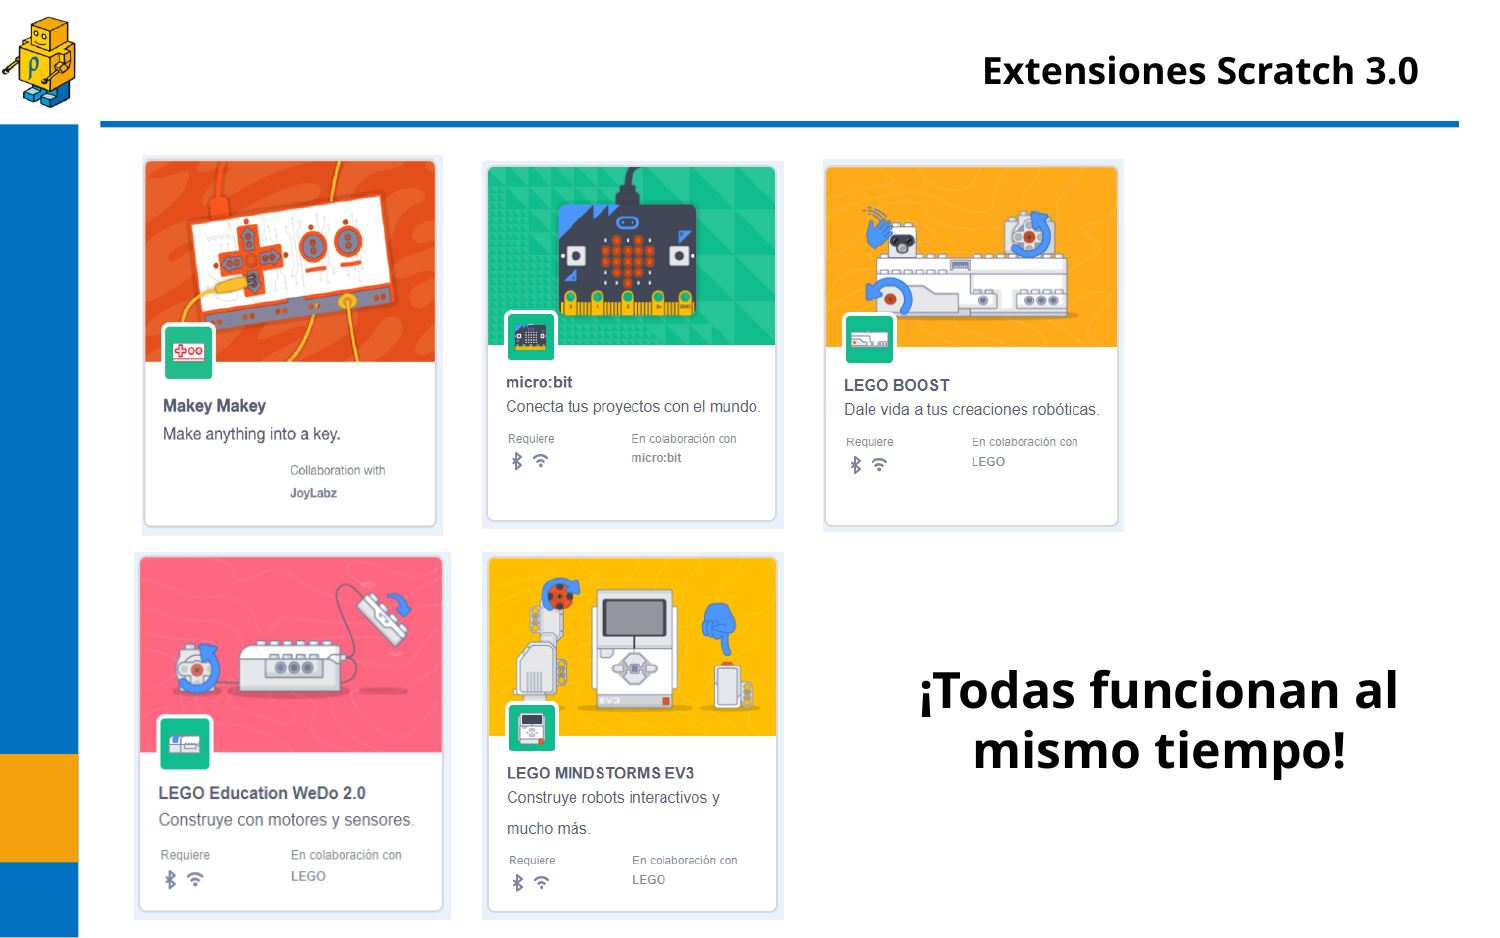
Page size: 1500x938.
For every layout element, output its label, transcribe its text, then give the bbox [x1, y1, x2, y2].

picture [823, 159, 1124, 532]
text_box Extensiones Scratch 3.0 [966, 31, 1478, 102]
text_box ¡Todas funcionan al mismo tiempo! [894, 643, 1426, 861]
picture [142, 155, 443, 536]
picture [482, 552, 784, 920]
picture [0, 15, 80, 110]
picture [134, 552, 451, 920]
picture [482, 161, 784, 529]
